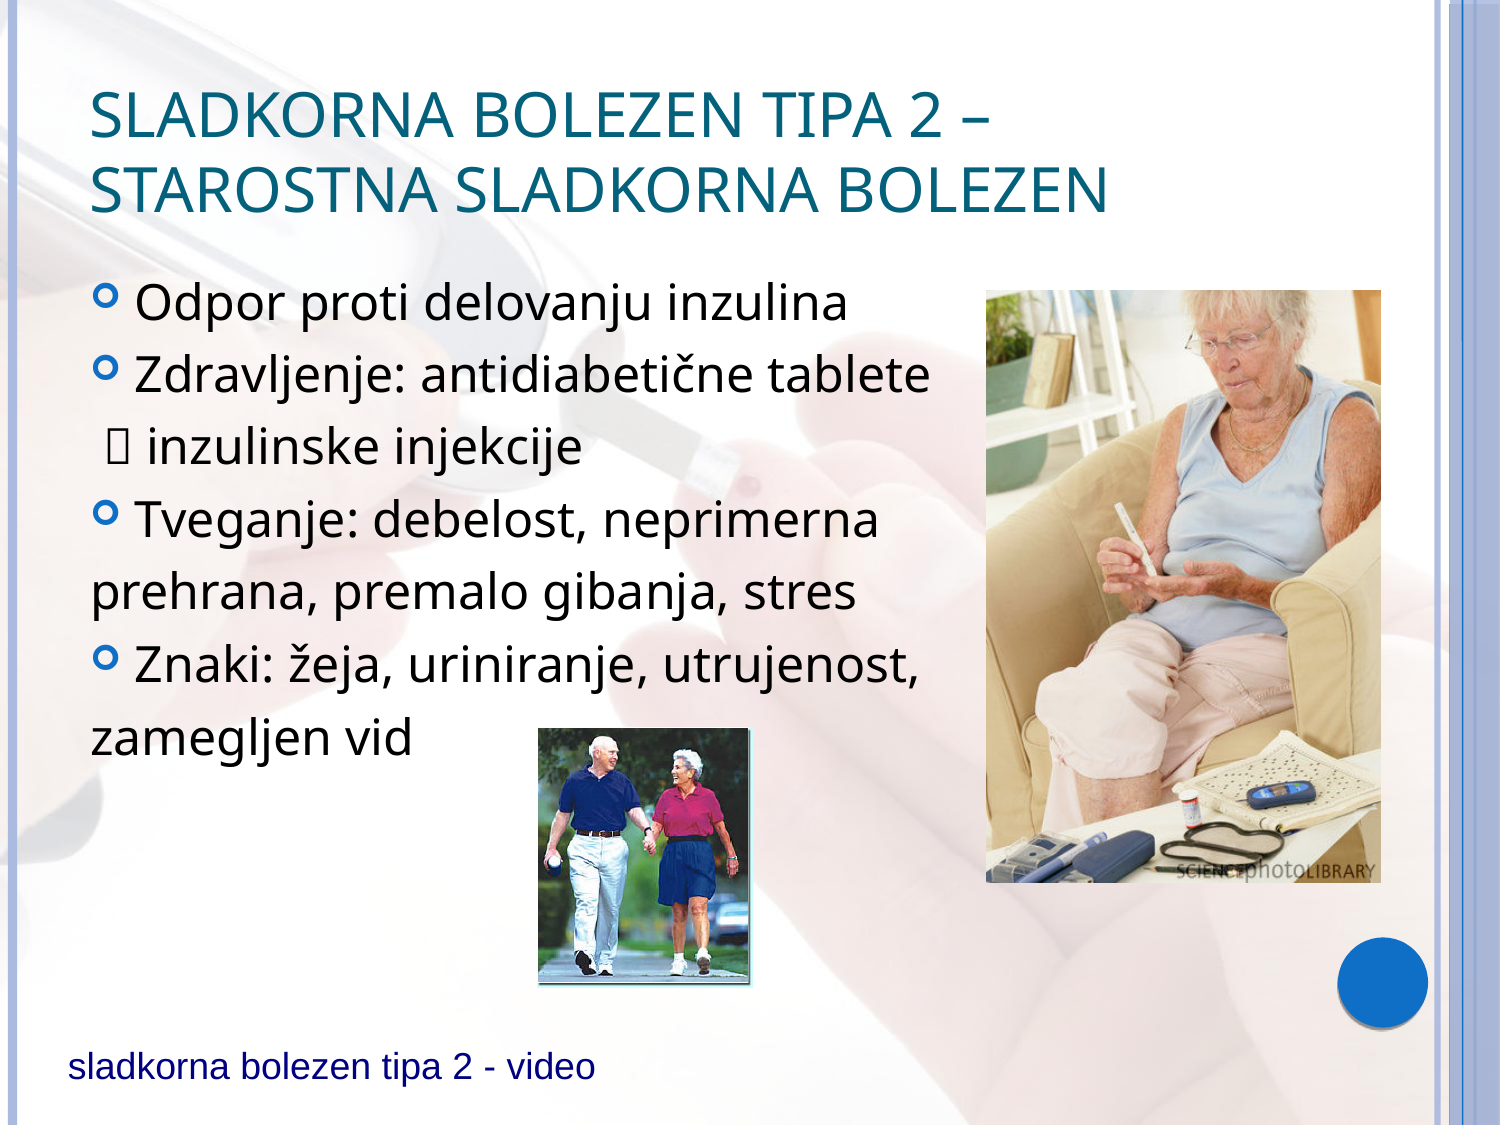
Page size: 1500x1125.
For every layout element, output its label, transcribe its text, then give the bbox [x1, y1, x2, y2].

list Odpor proti delovanju inzulina Zdravljenje: antidiabetične tablete  inzulinske injekcije Tveganje: debelost, neprimerna prehrana, premalo gibanja, stres Znaki: žeja, uriniranje, utrujenost, zamegljen vid [75, 262, 1300, 1034]
title SLADKORNA BOLEZEN TIPA 2 – starostna sladkorna bolezen [75, 45, 1300, 233]
text_box sladkorna bolezen tipa 2 - video [53, 1034, 1341, 1095]
picture [18, 0, 1434, 1125]
picture [0, 0, 7, 1125]
picture [1441, 0, 1449, 1125]
